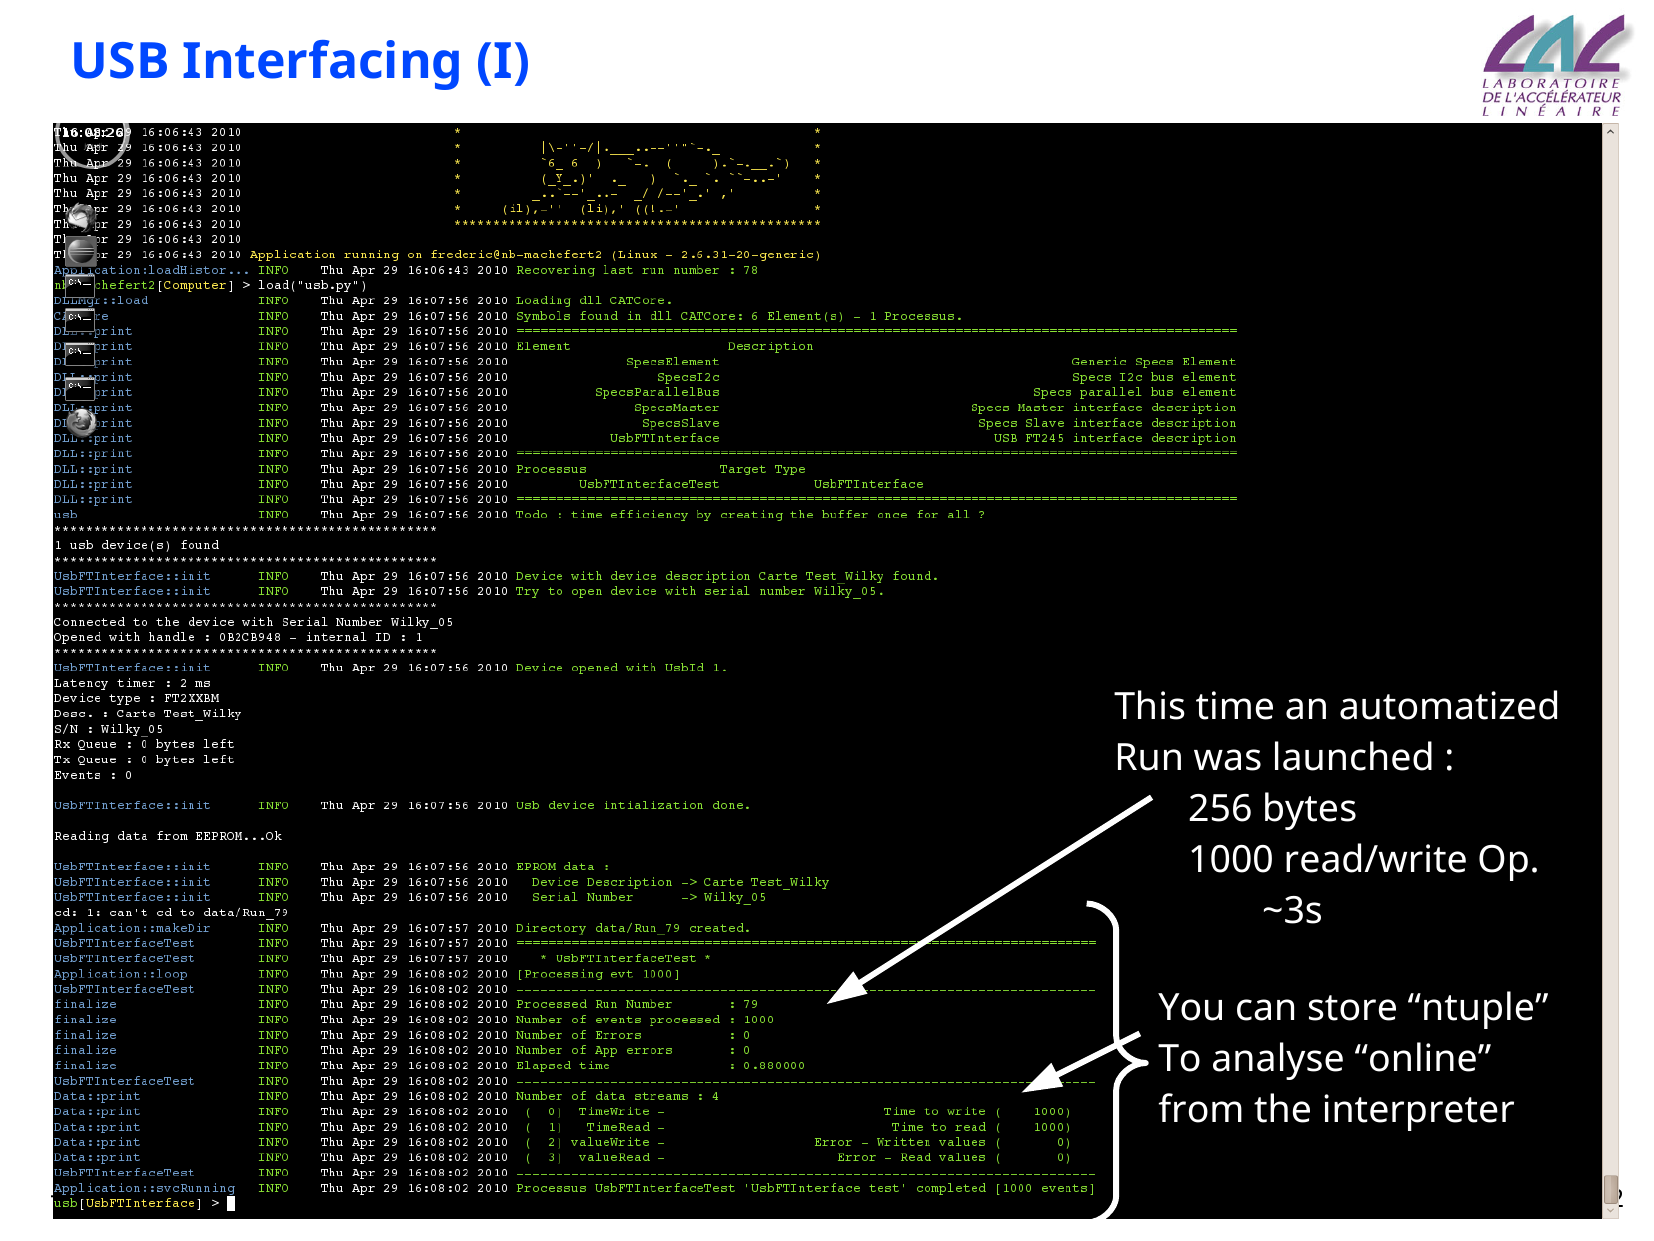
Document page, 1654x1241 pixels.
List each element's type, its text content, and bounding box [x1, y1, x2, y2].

text_box You can store “ntuple” To analyse “online” from the interpreter [1158, 980, 1586, 1111]
text_box This time an automatized Run was launched : 256 bytes 1000 read/write Op. ~3s [1114, 679, 1595, 897]
picture [53, 123, 1619, 1219]
title USB Interfacing (I) [70, 29, 1559, 89]
picture [1475, 8, 1642, 116]
